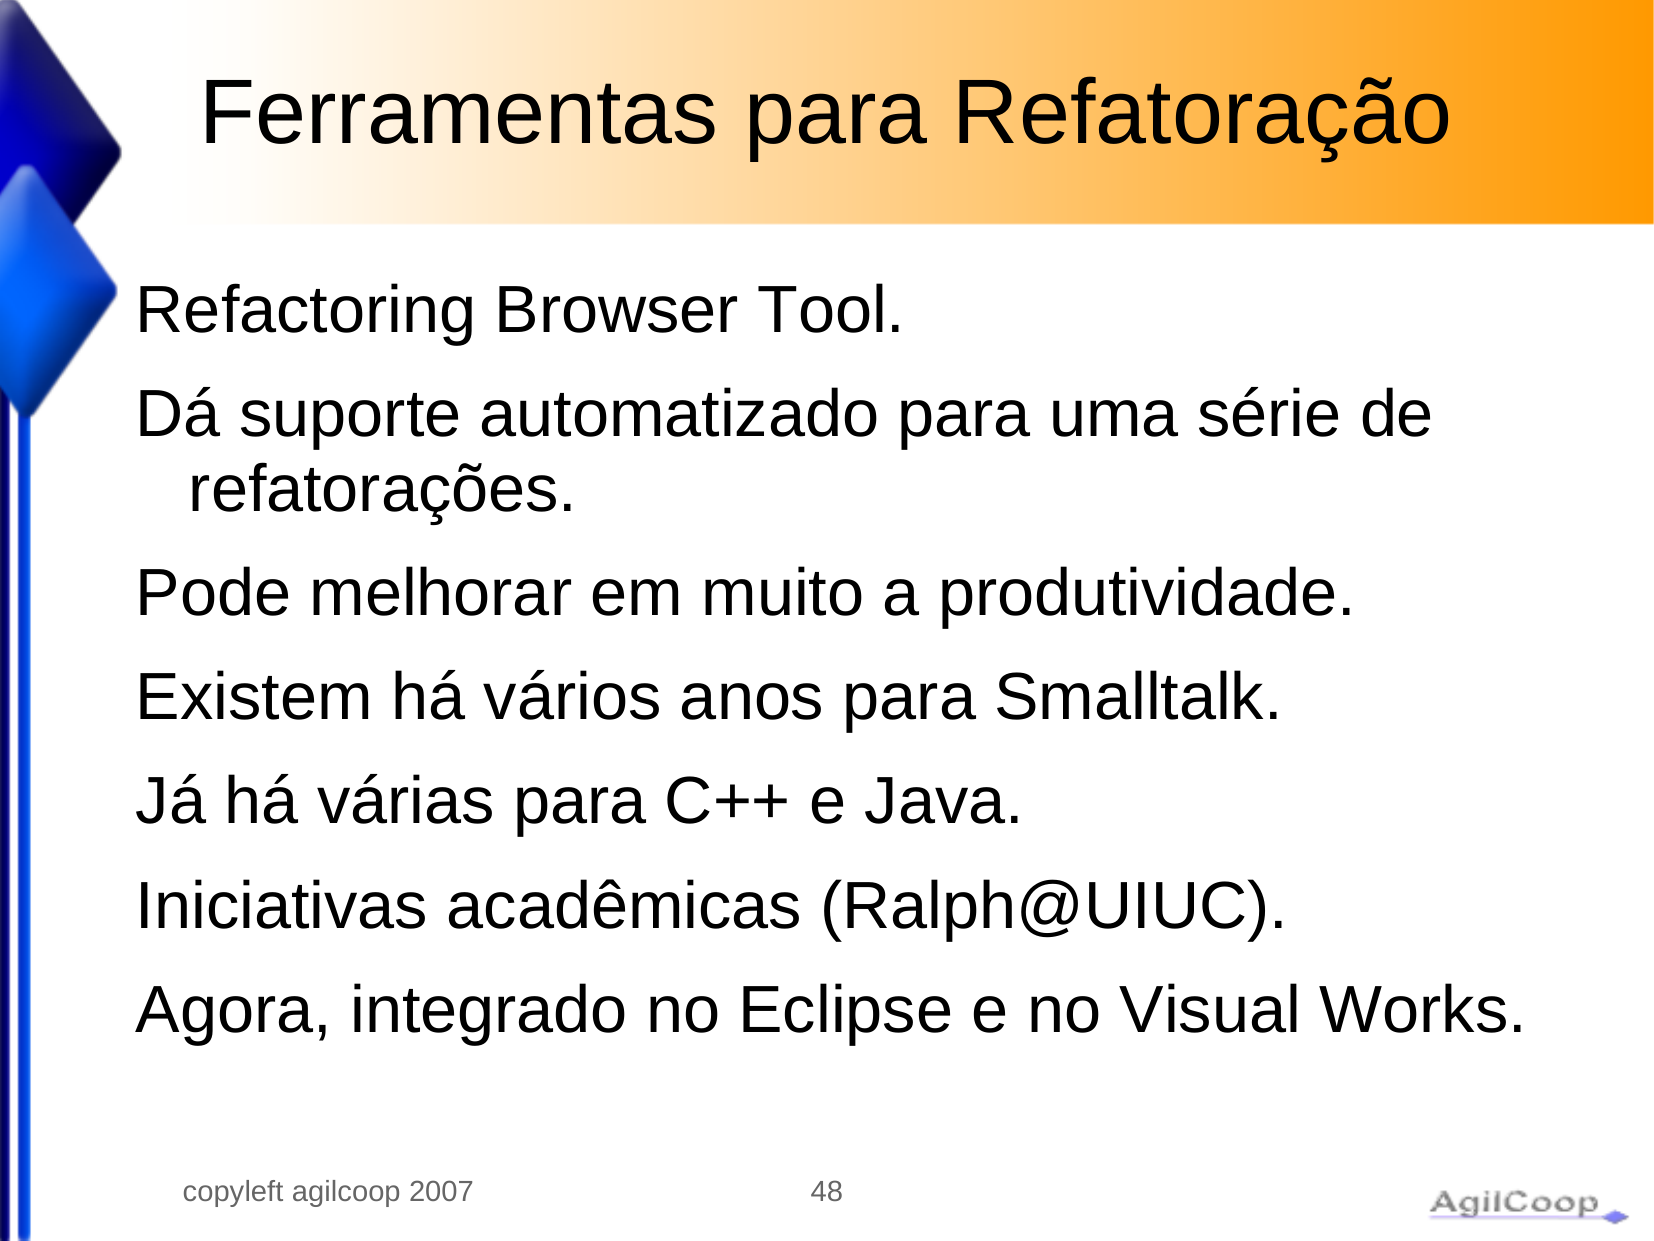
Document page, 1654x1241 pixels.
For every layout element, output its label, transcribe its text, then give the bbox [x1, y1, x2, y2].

title Ferramentas para Refatoração [82, 8, 1571, 216]
picture [0, 0, 1654, 1241]
list Refactoring Browser Tool. Dá suporte automatizado para uma série de refatorações. Pode melhorar em muito a produtividade. Existem há vários anos para Smalltalk. Já há várias para C++ e Java. Iniciativas acadêmicas (Ralph@UIUC). Agora, integrado no Eclipse e no Visual Works. [118, 271, 1607, 1123]
